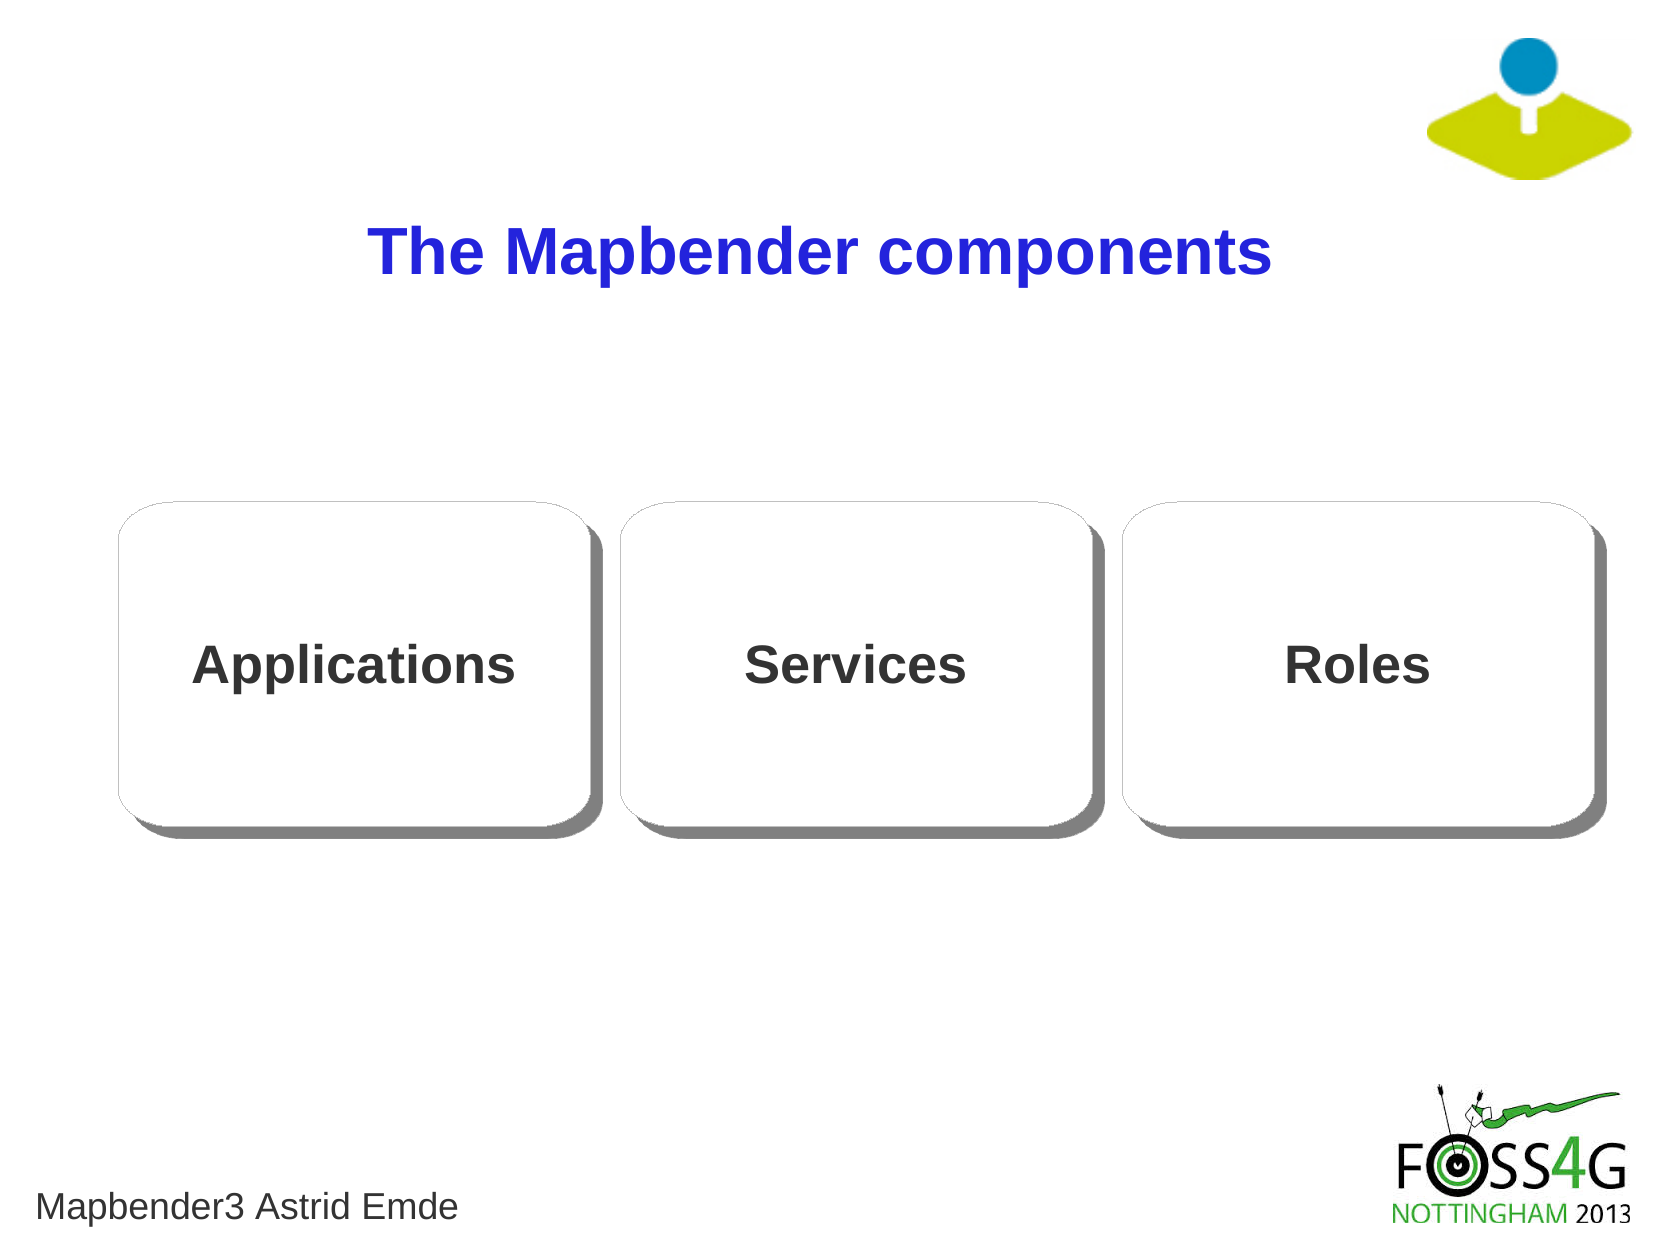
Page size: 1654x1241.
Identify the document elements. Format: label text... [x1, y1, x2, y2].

text_box Roles [1122, 501, 1595, 827]
title The Mapbender components [76, 177, 1565, 325]
text_box Applications [118, 501, 591, 827]
picture [1427, 38, 1636, 180]
text_box Services [620, 501, 1093, 827]
picture [1393, 1084, 1630, 1223]
